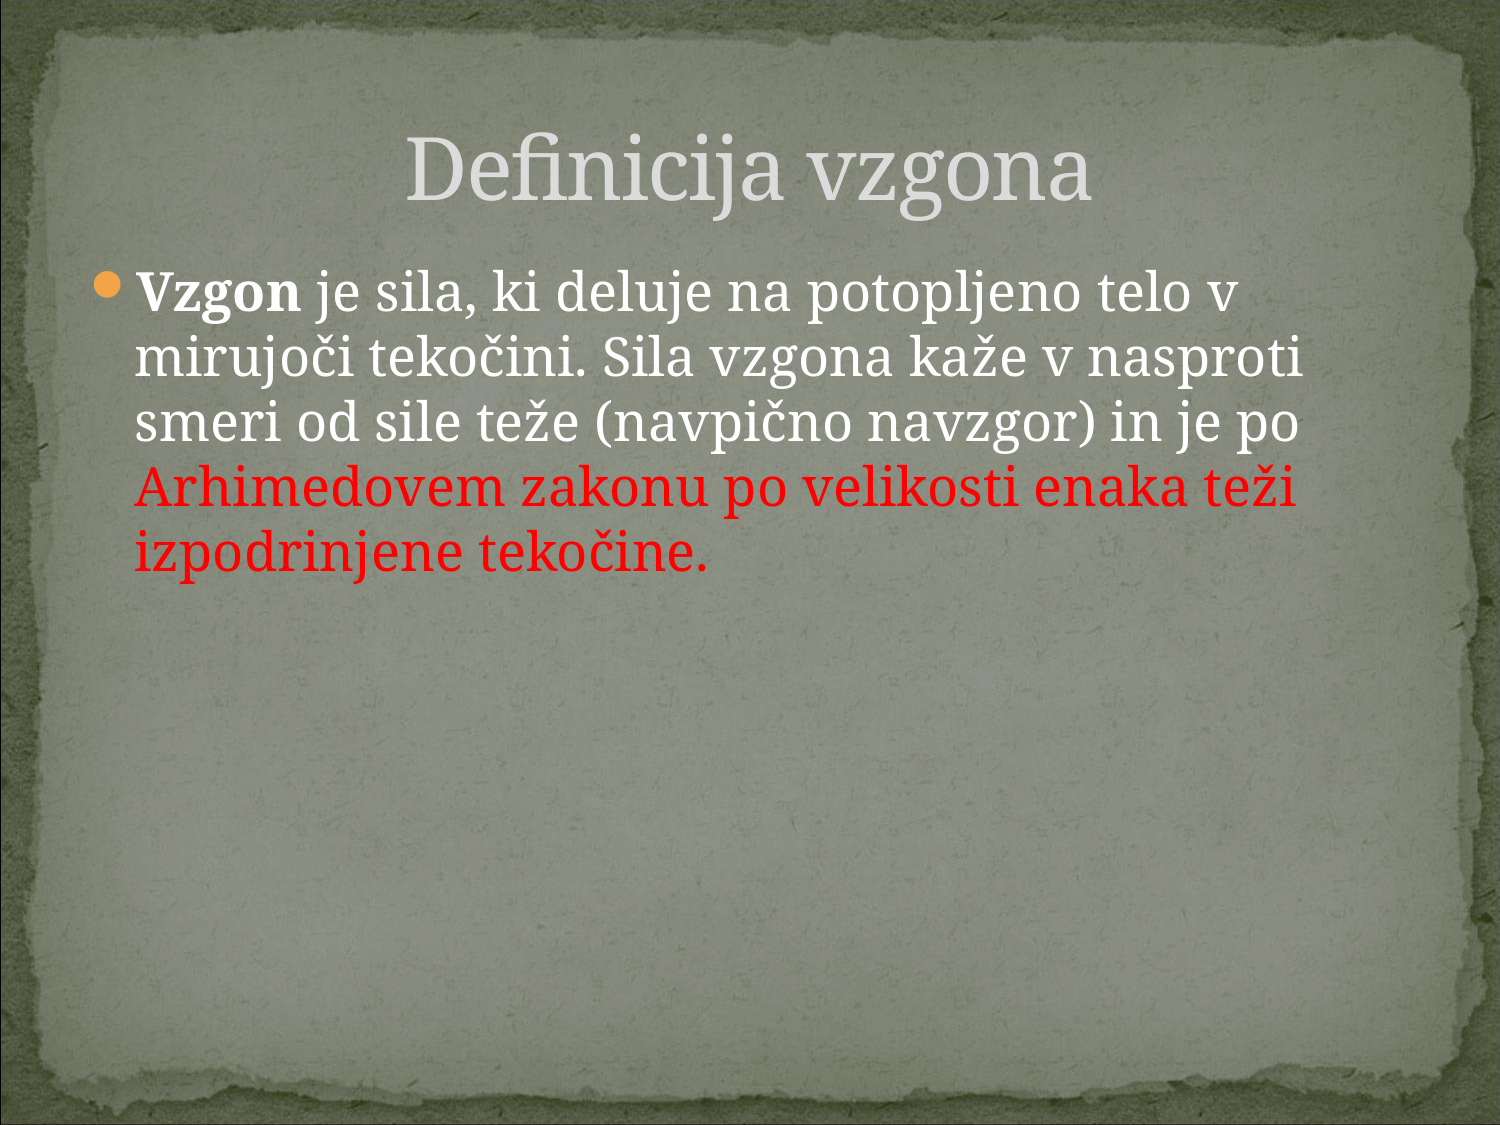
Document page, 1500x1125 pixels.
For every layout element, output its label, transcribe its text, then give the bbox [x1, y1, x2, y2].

list Vzgon je sila, ki deluje na potopljeno telo v mirujoči tekočini. Sila vzgona kaže v nasproti smeri od sile teže (navpično navzgor) in je po Arhimedovem zakonu po velikosti enaka teži izpodrinjene tekočine. [75, 249, 1425, 1000]
title Definicija vzgona [75, 24, 1425, 225]
picture [0, 0, 1500, 1125]
